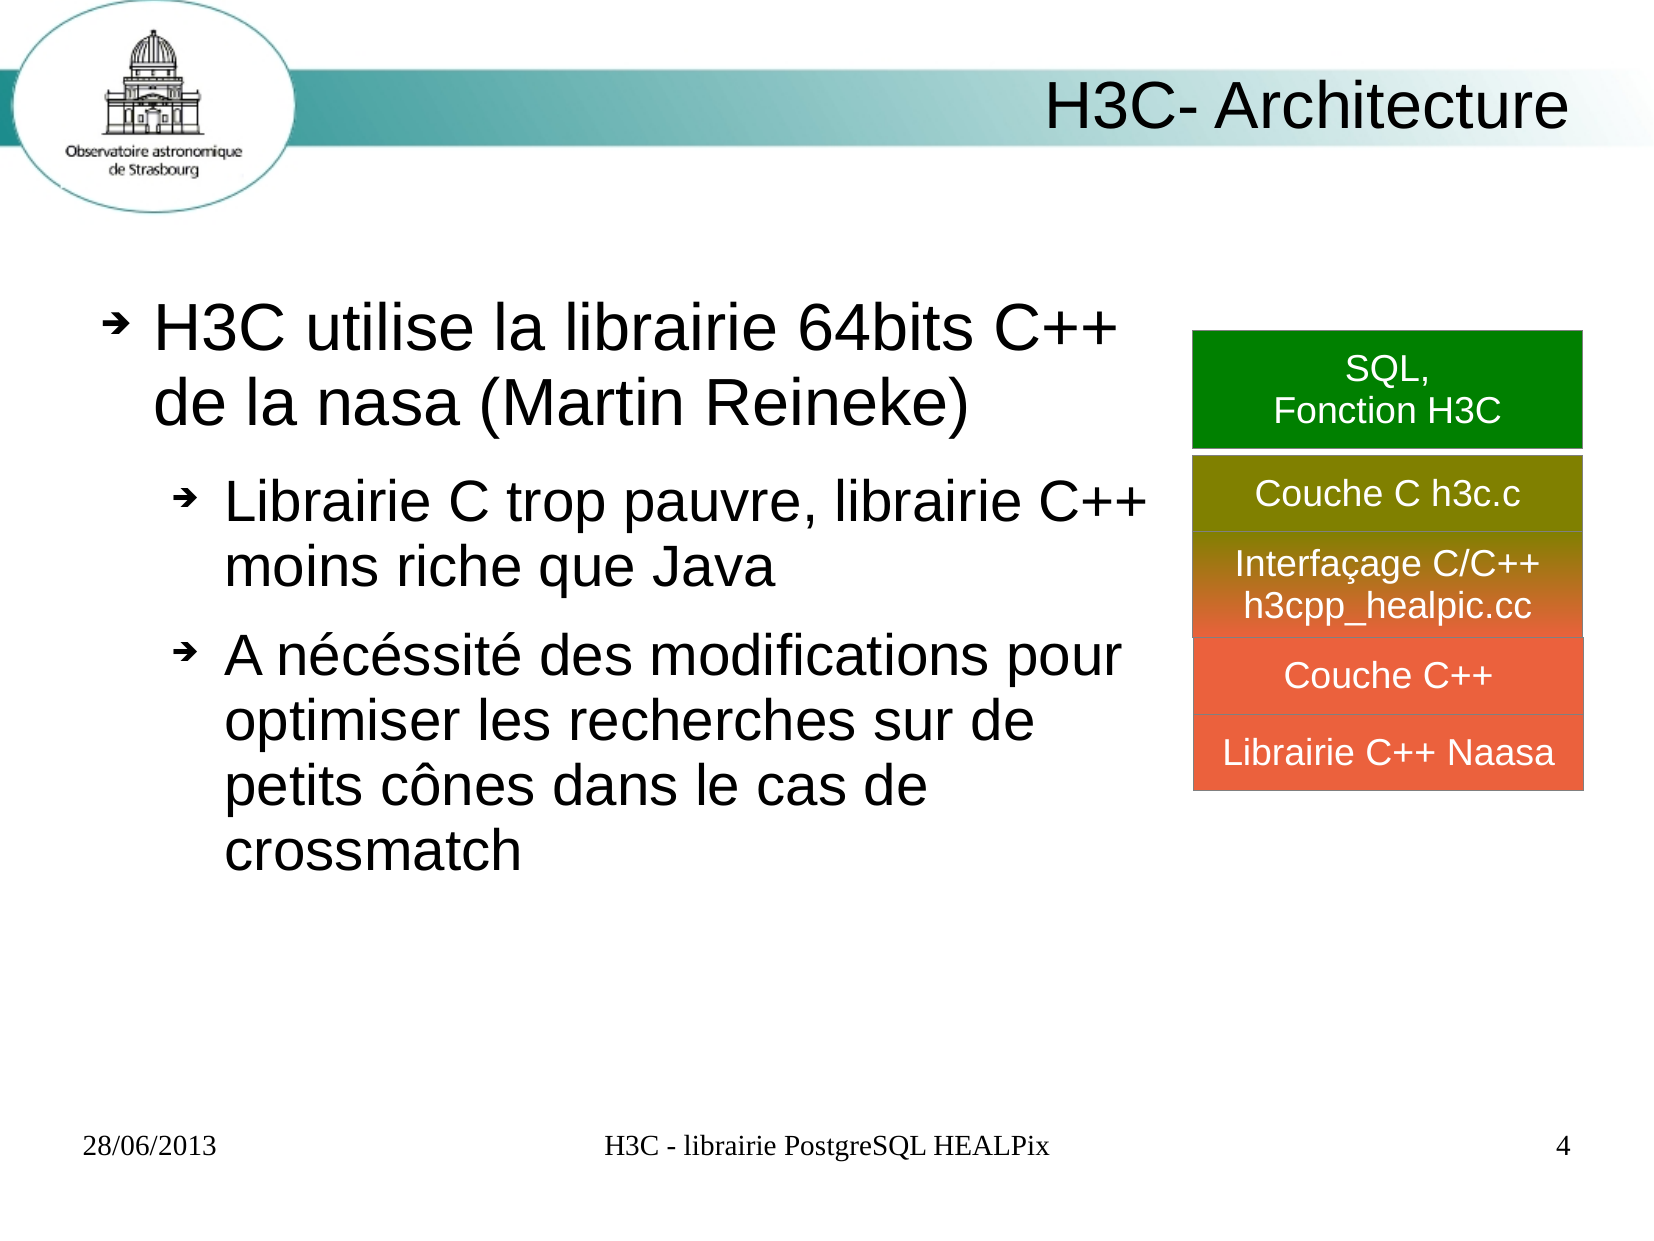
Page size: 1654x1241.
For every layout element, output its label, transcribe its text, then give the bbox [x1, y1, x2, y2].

text_box SQL, Fonction H3C [1192, 330, 1583, 449]
text_box Couche C h3c.c [1192, 455, 1583, 531]
text_box Interfaçage C/C++ h3cpp_healpic.cc [1192, 531, 1583, 638]
picture [0, 0, 1654, 1241]
title H3C- Architecture [82, 67, 1571, 143]
text_box Couche C++ [1193, 637, 1584, 714]
text_box Librairie C++ Naasa [1193, 714, 1584, 791]
list H3C utilise la librairie 64bits C++ de la nasa (Martin Reineke) Librairie C trop pauvre, librairie C++ moins riche que Java A nécéssité des modifications pour optimiser les recherches sur de petits cônes dans le cas de crossmatch [82, 290, 1182, 1010]
